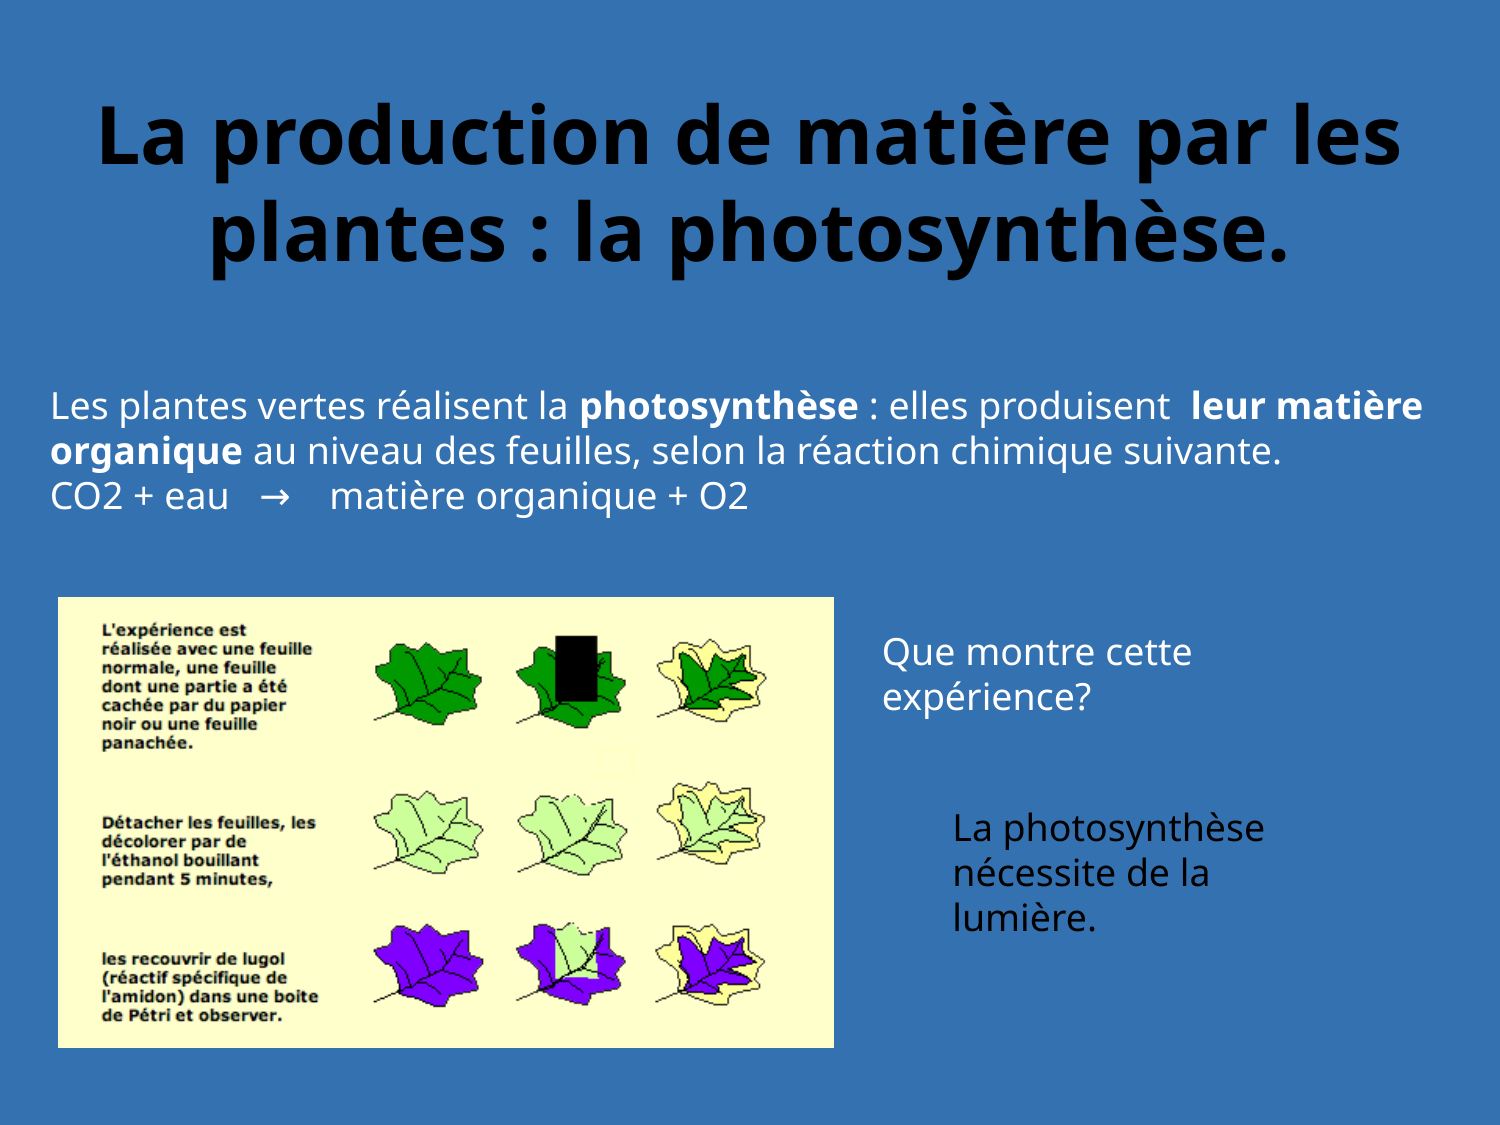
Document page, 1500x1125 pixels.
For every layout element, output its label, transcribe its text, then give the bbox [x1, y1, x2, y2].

text_box Les plantes vertes réalisent la photosynthèse : elles produisent leur matière organique au niveau des feuilles, selon la réaction chimique suivante. CO2 + eau → matière organique + O2 [35, 374, 1465, 570]
text_box La photosynthèse nécessite de la lumière. [937, 796, 1313, 947]
text_box Que montre cette expérience? [867, 621, 1289, 726]
text_box La production de matière par les plantes : la photosynthèse. [74, 45, 1425, 317]
picture [58, 597, 834, 1048]
